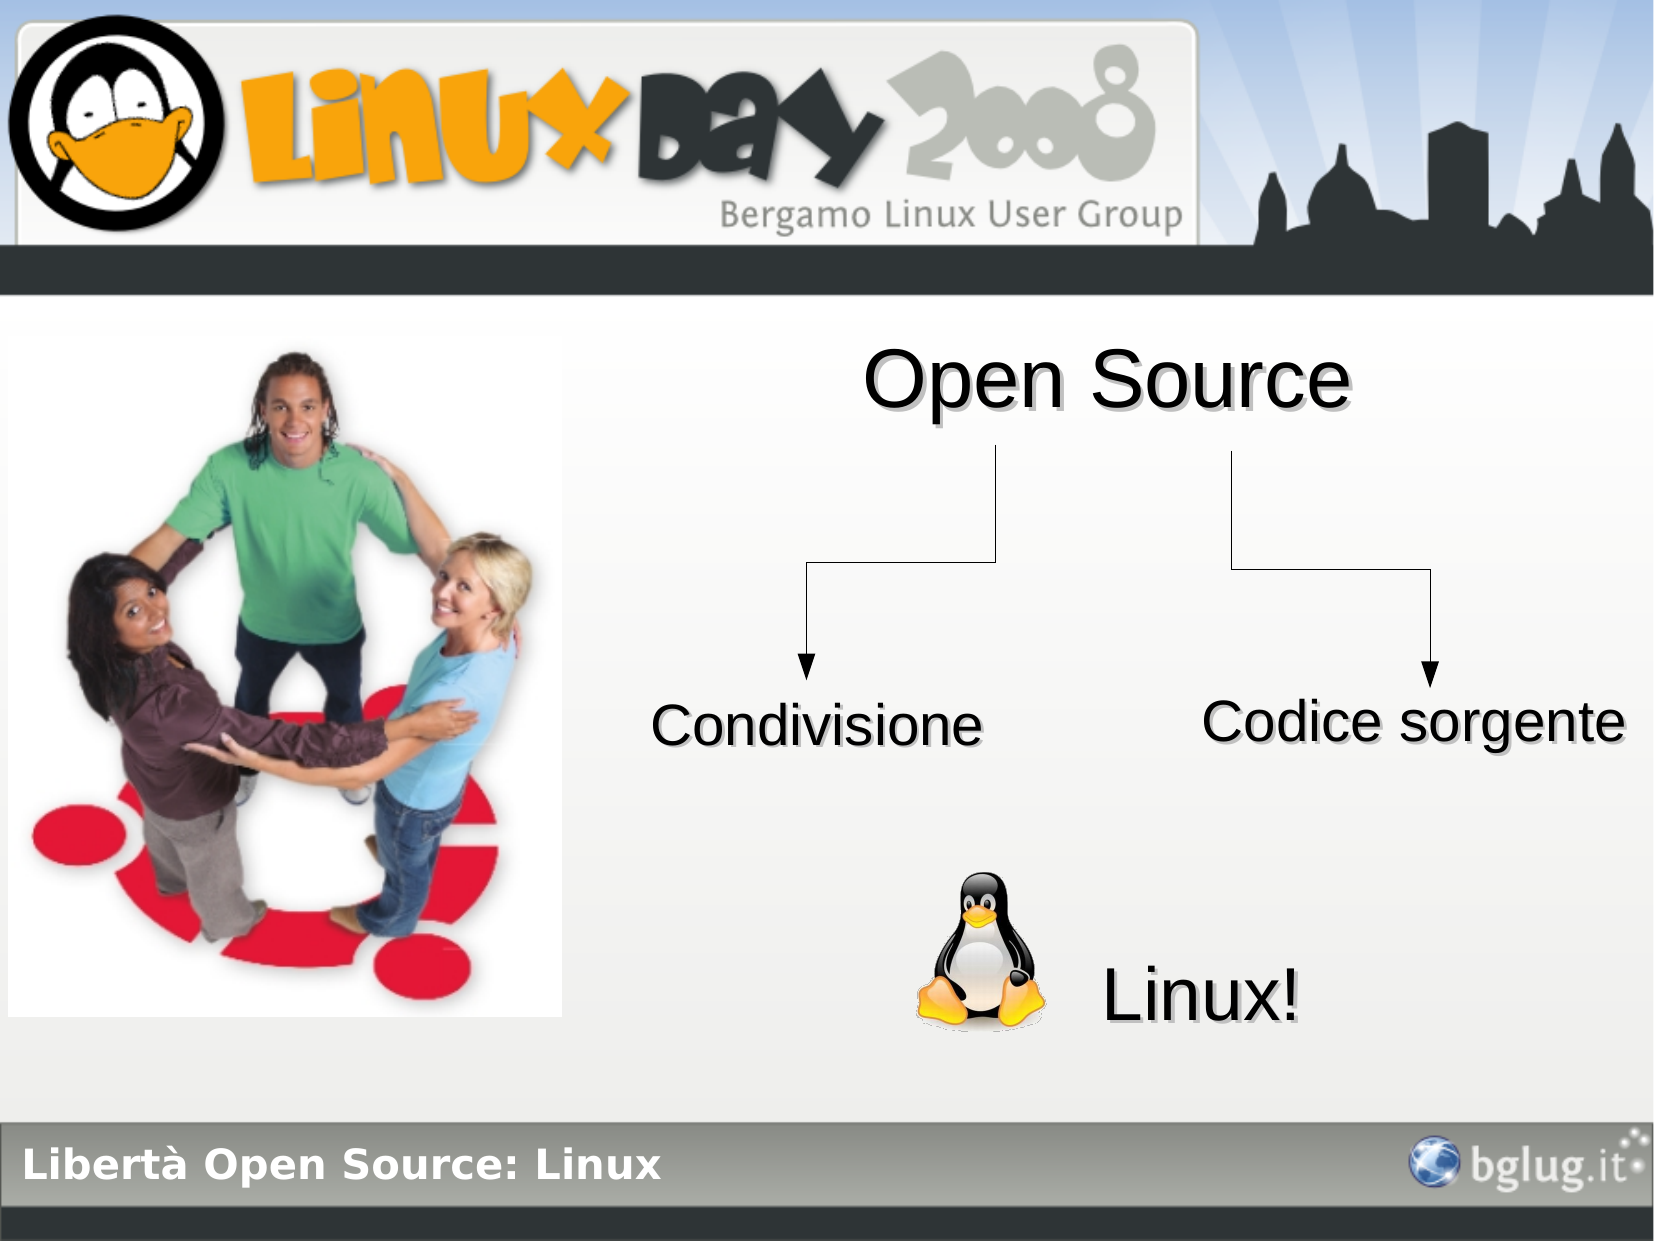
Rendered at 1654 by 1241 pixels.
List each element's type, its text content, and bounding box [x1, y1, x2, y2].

text_box Condivisione [635, 685, 1000, 765]
text_box Libertà Open Source: Linux [6, 1133, 677, 1198]
text_box Linux! [1086, 944, 1317, 1044]
picture [0, 0, 1654, 1241]
text_box Codice sorgente [1187, 681, 1642, 762]
text_box Open Source [847, 324, 1369, 433]
